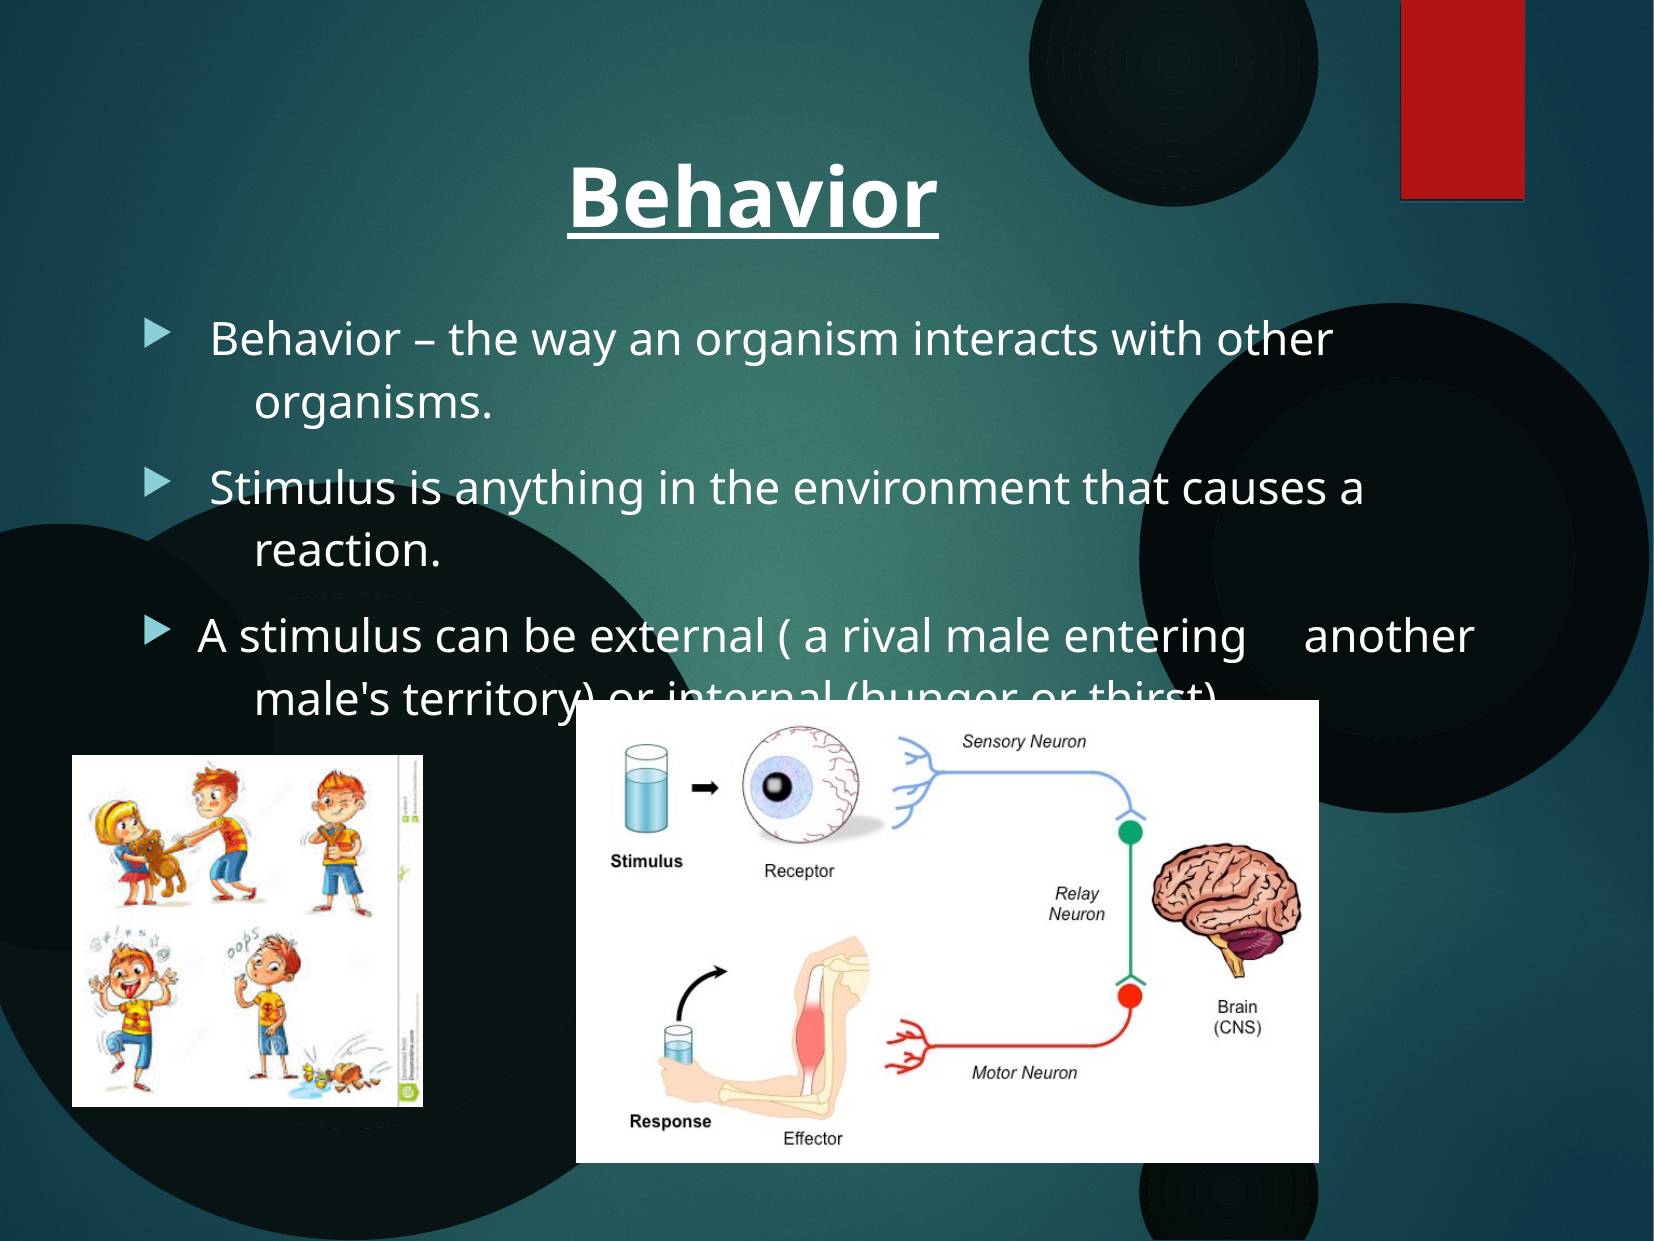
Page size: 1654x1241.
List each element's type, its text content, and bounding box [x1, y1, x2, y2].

picture [72, 755, 423, 1107]
subtitle Behavior – the way an organism interacts with other organisms. Stimulus is anything in the environment that causes a reaction. A stimulus can be external ( a rival male entering another male's territory) or internal (hunger or thirst) [72, 213, 1518, 821]
text_box Behavior [551, 136, 1492, 253]
picture [576, 700, 1319, 1163]
